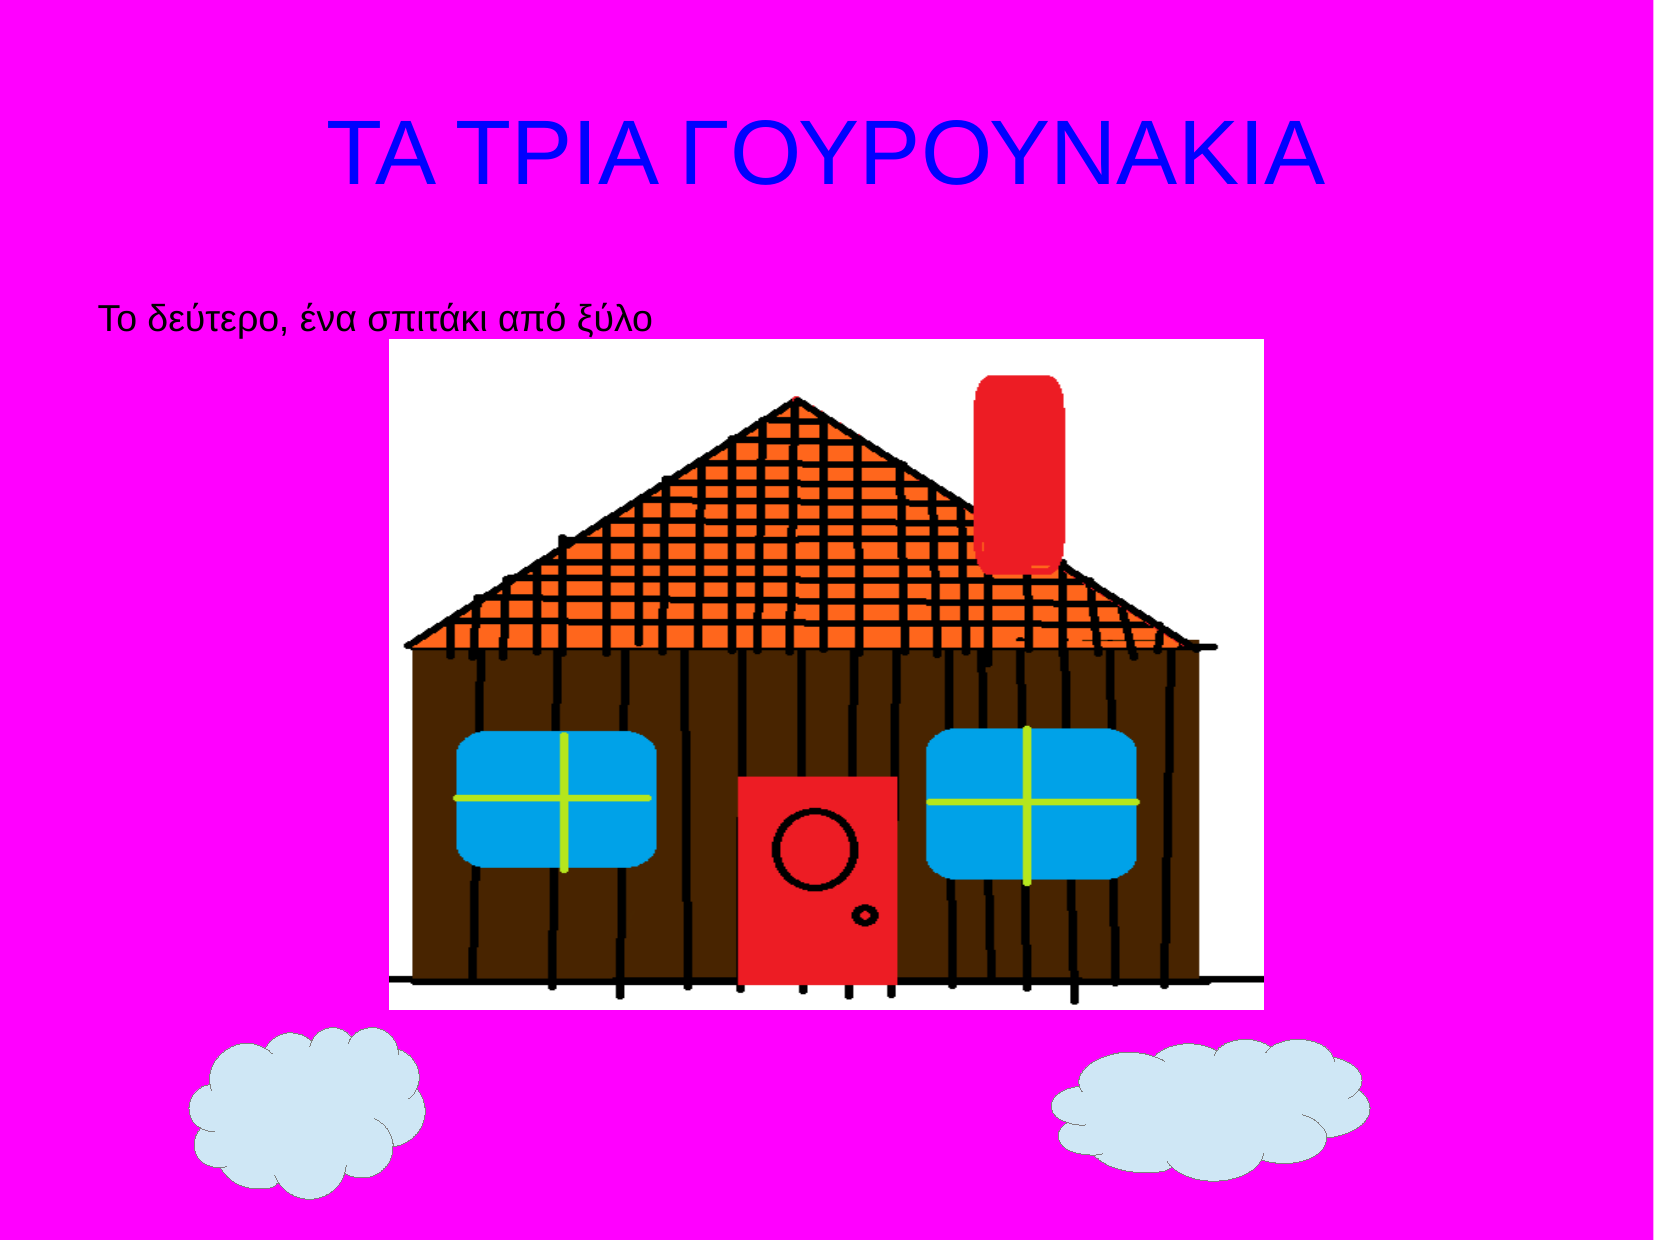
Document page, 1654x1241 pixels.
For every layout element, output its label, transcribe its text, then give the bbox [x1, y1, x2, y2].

picture [389, 339, 1264, 1010]
title ΤΑ ΤΡΙΑ ΓΟΥΡΟΥΝΑΚΙΑ [82, 49, 1571, 257]
text_box [1051, 1039, 1371, 1182]
text_box [188, 1027, 426, 1200]
text_box Το δεύτερο, ένα σπιτάκι από ξύλο [82, 290, 1538, 348]
